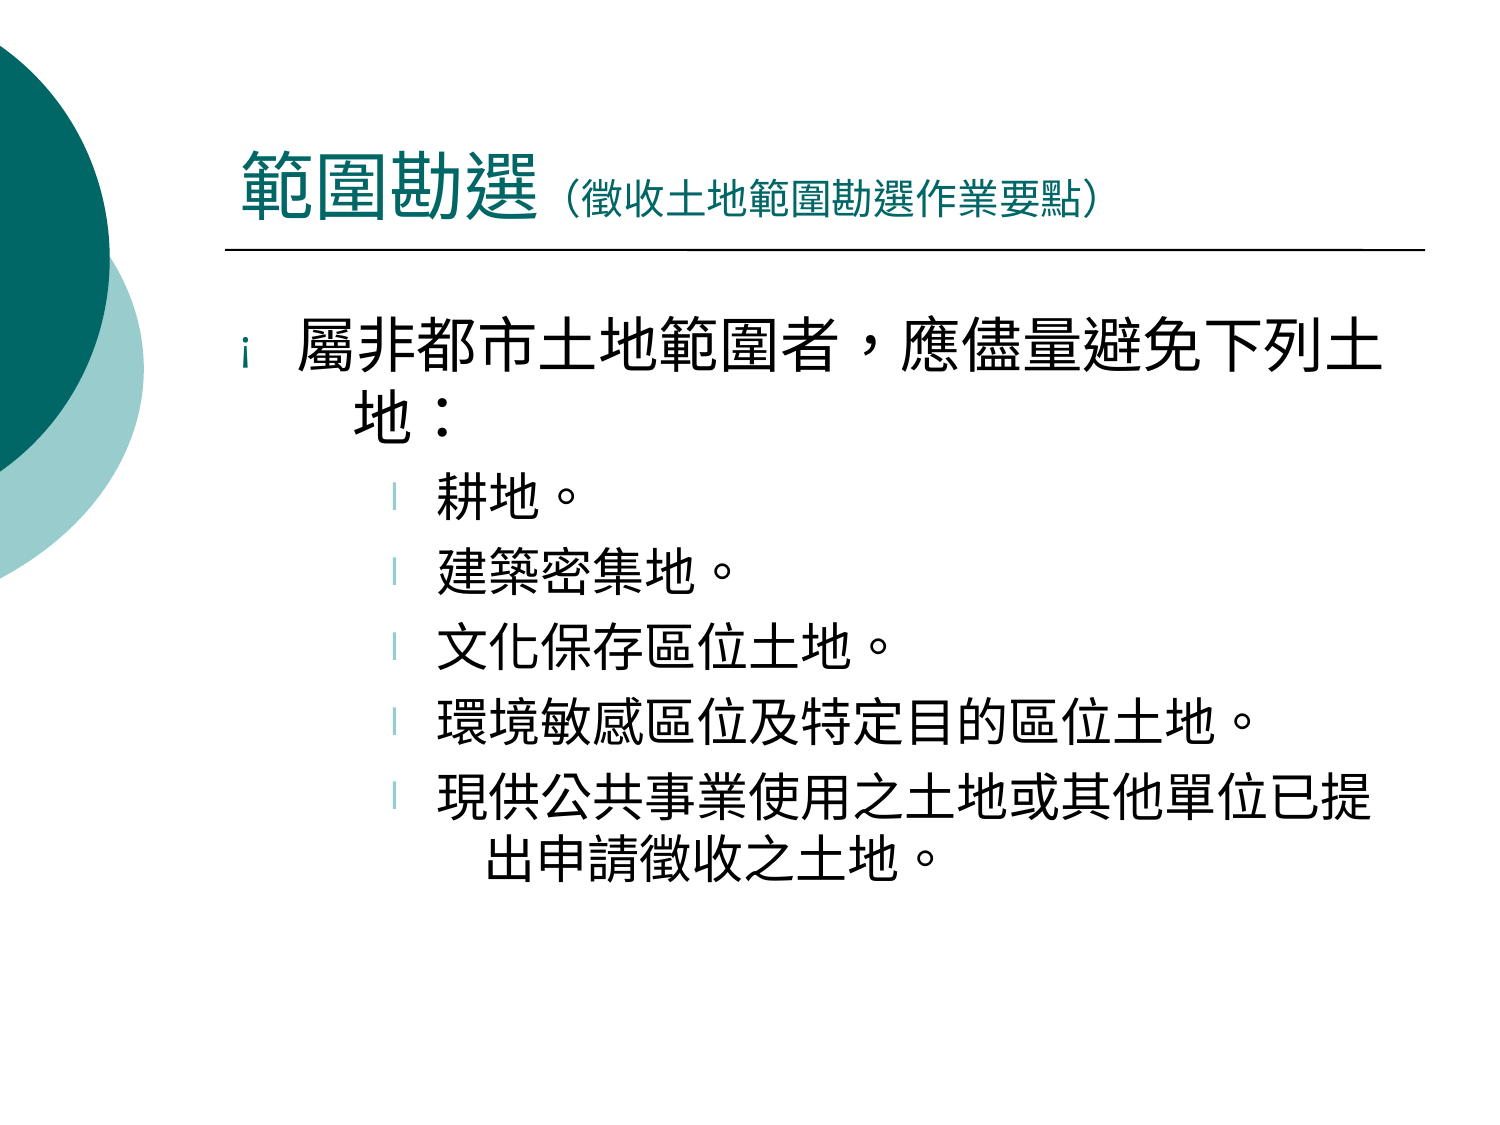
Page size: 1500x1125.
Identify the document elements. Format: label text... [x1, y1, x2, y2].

list 屬非都市土地範圍者，應儘量避免下列土地： 耕地。 建築密集地。 文化保存區位土地。 環境敏感區位及特定目的區位土地。 現供公共事業使用之土地或其他單位已提出申請徵收之土地。 [224, 299, 1425, 975]
title 範圍勘選（徵收土地範圍勘選作業要點） [224, 49, 1425, 237]
